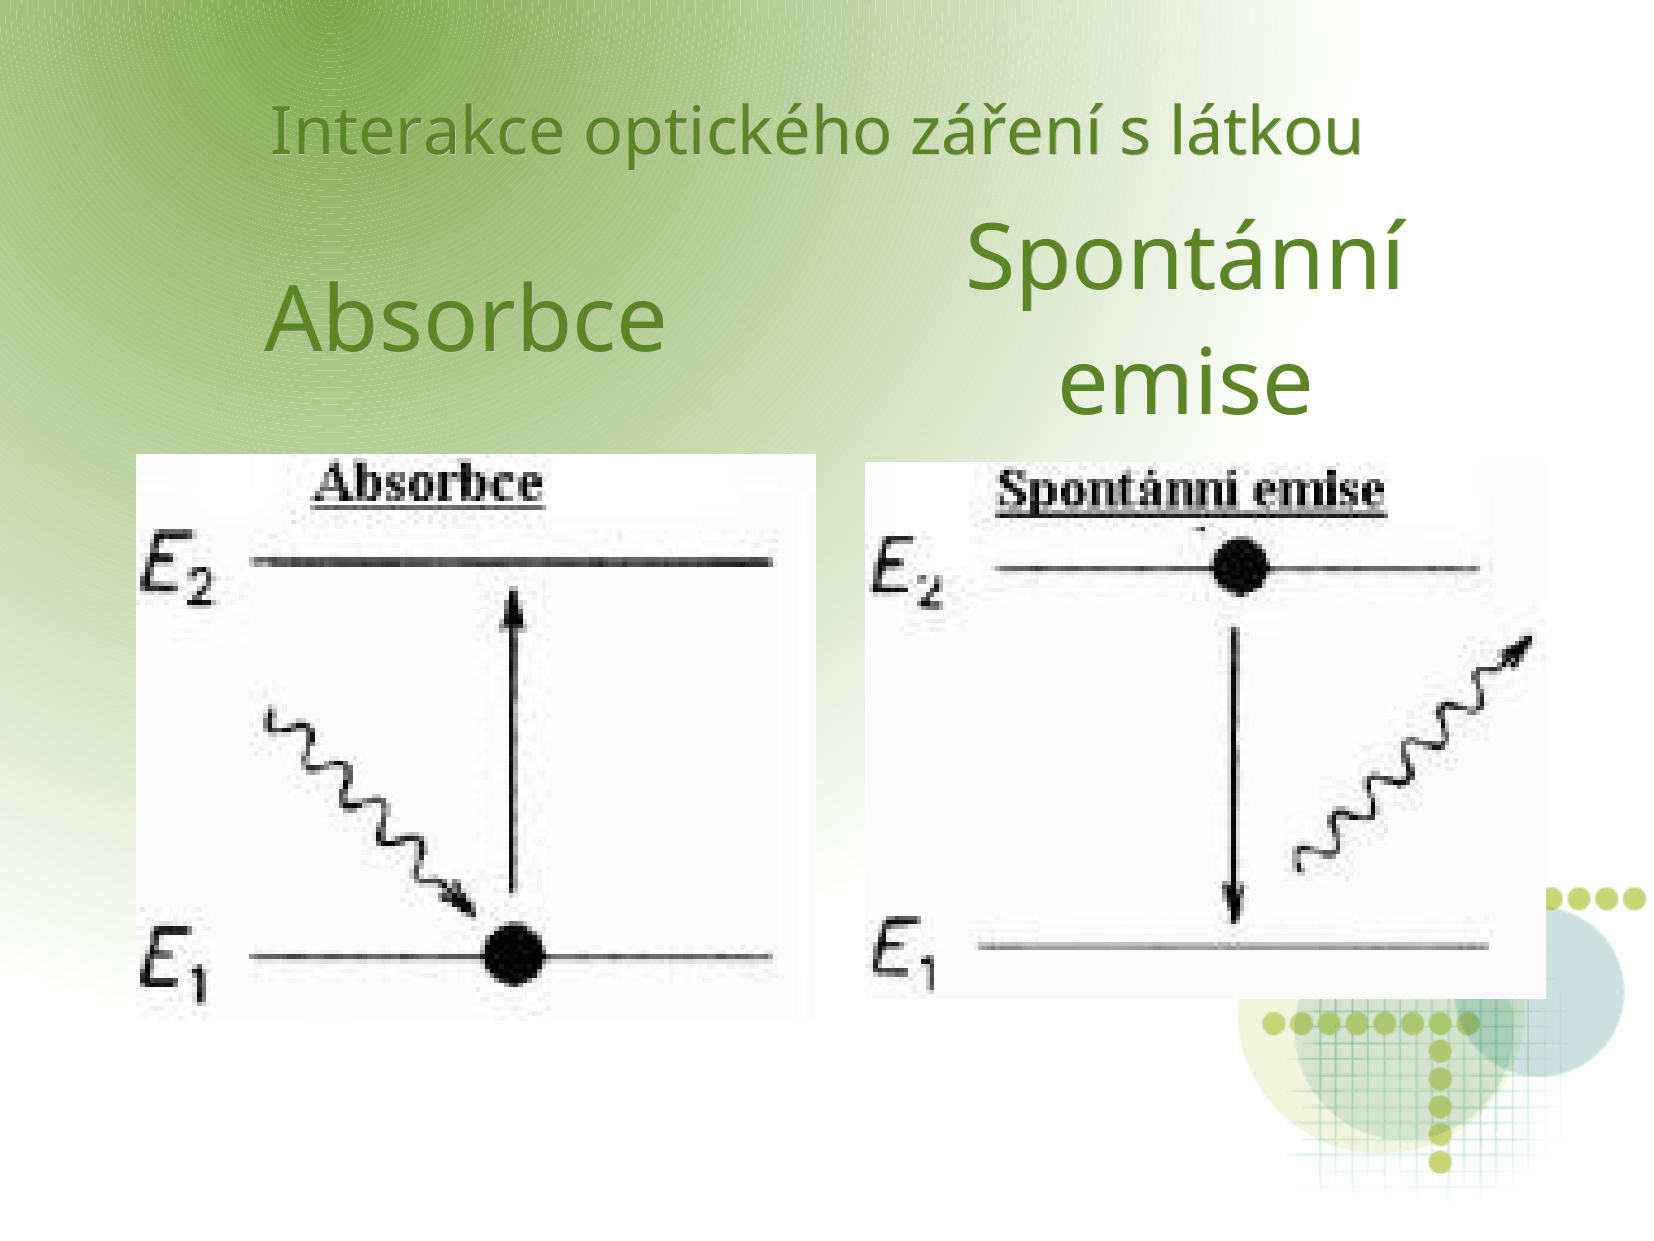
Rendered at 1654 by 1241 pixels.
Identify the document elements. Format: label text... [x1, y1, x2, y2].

title Absorbce [120, 257, 813, 375]
title Interakce optického záření s látkou [121, 69, 1534, 188]
picture [136, 454, 816, 1021]
title Spontánní emise [839, 257, 1532, 375]
picture [865, 462, 1654, 1211]
